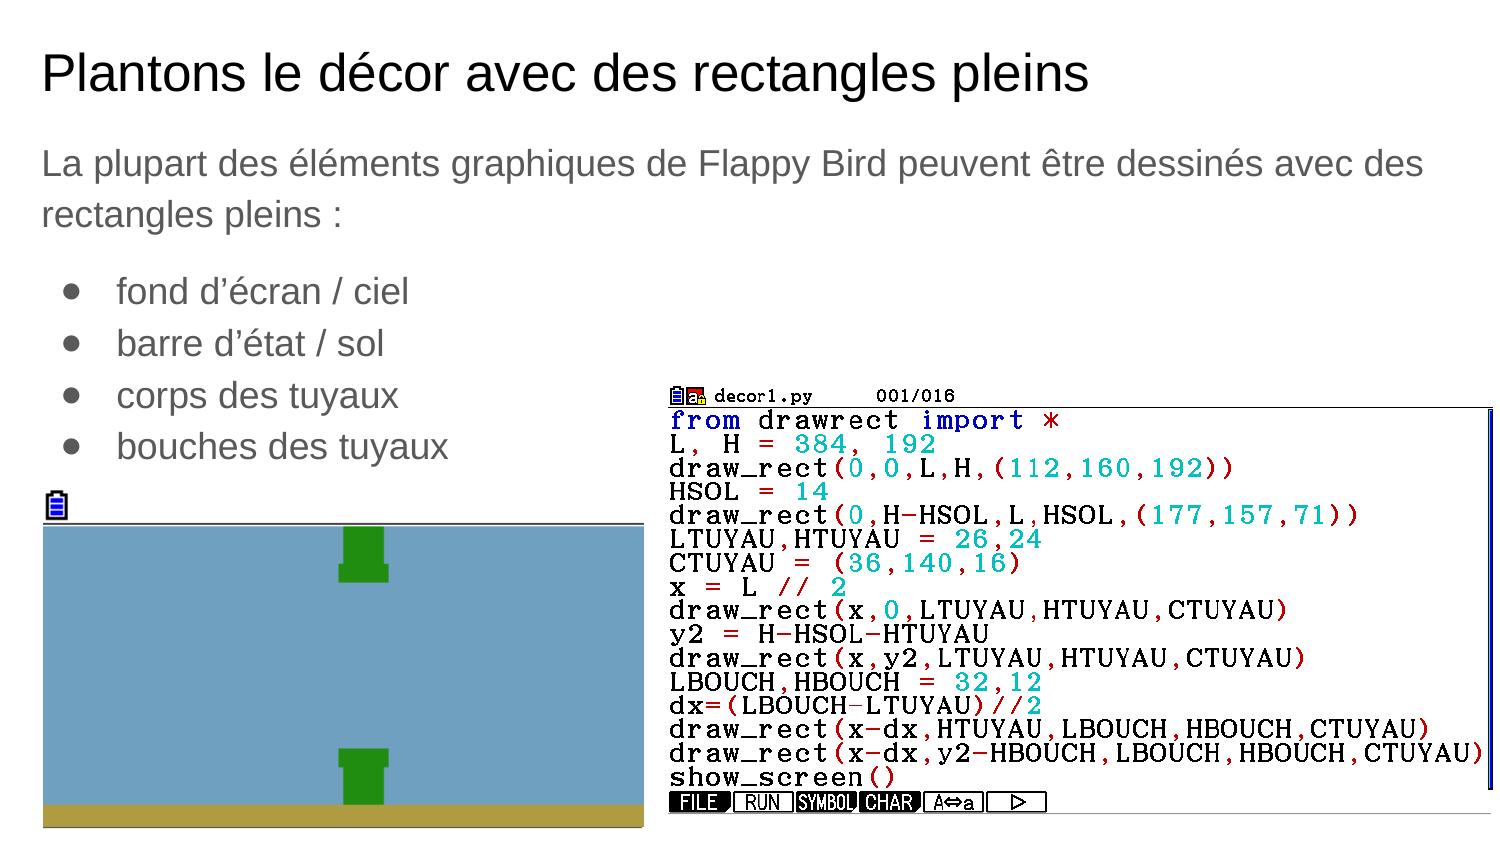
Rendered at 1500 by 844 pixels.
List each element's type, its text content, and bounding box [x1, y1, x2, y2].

title Plantons le décor avec des rectangles pleins [26, 23, 1424, 116]
picture [668, 385, 1493, 813]
picture [43, 489, 644, 827]
list La plupart des éléments graphiques de Flappy Bird peuvent être dessinés avec des rectangles pleins : fond d’écran / ciel barre d’état / sol corps des tuyaux bouches des tuyaux [26, 116, 1493, 490]
